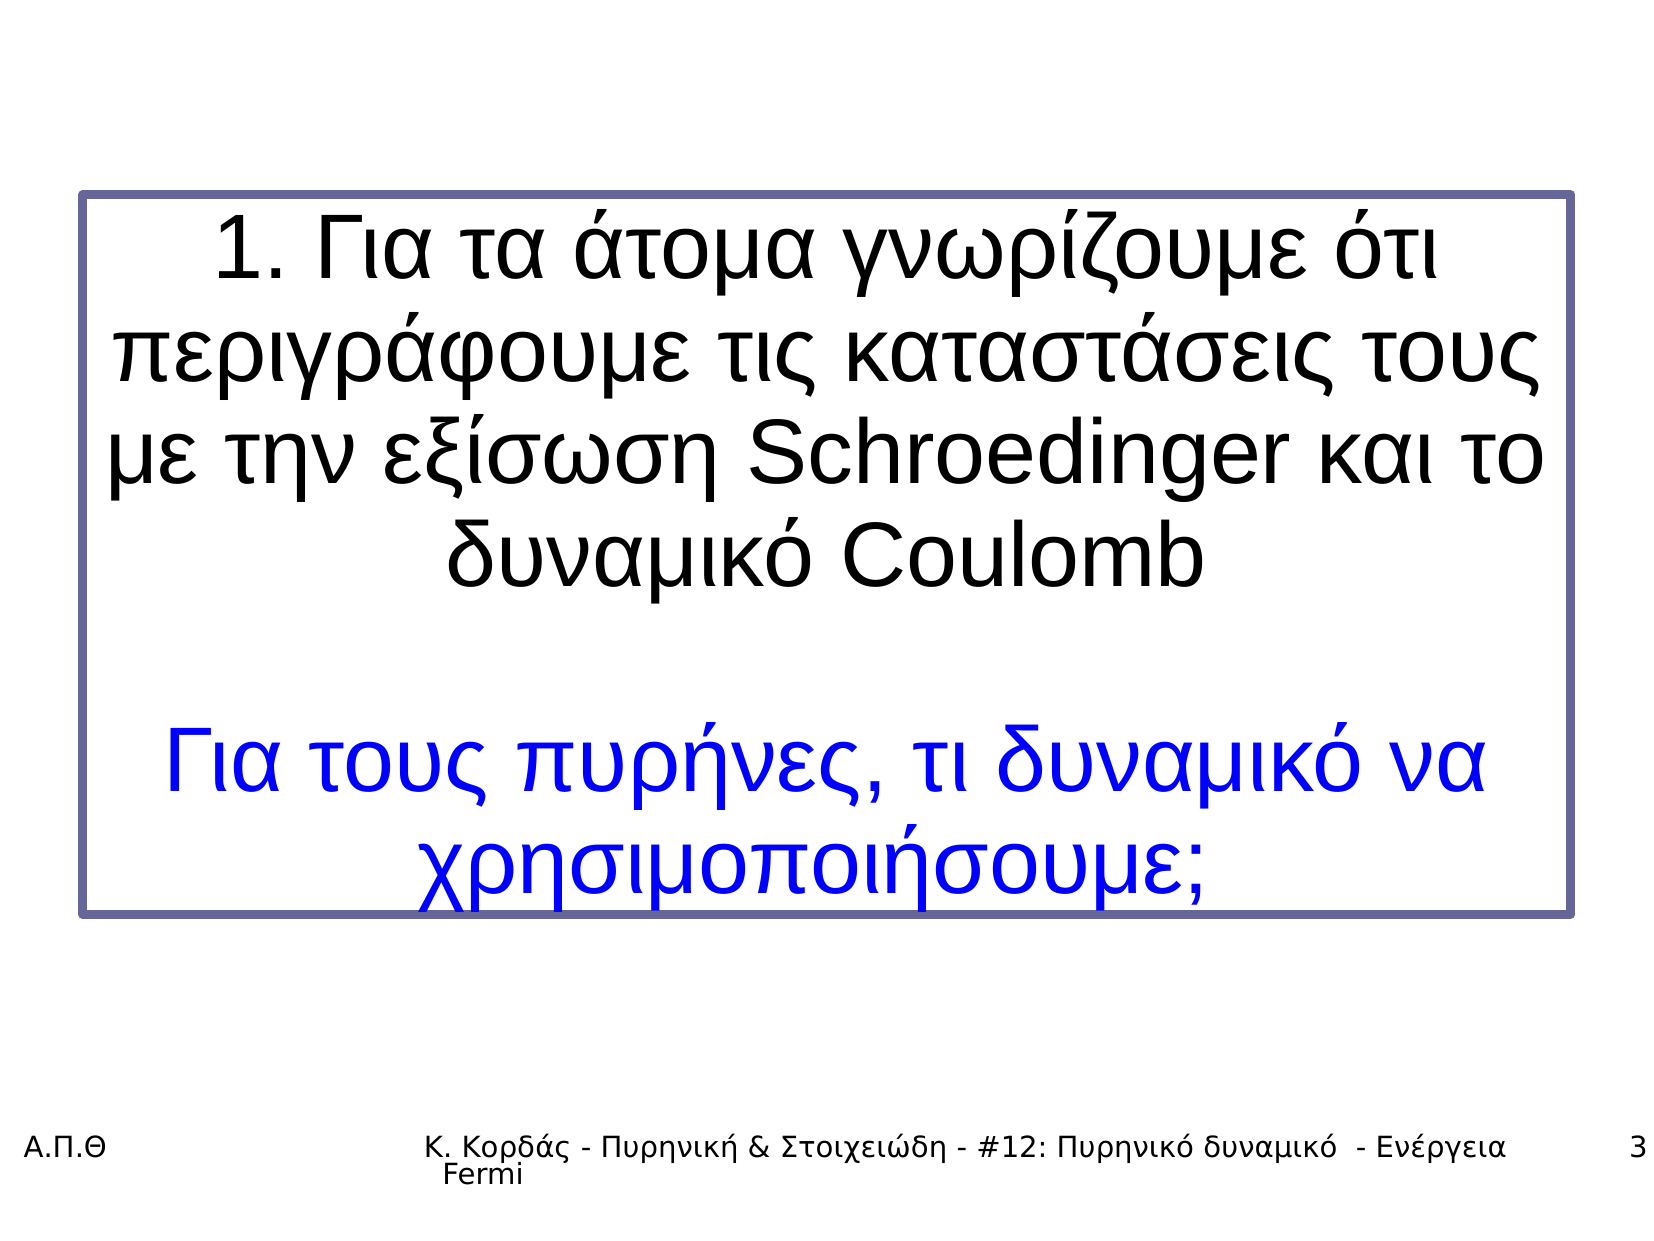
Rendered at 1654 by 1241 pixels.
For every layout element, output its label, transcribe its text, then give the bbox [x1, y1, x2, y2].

title 1. Για τα άτομα γνωρίζουμε ότι περιγράφουμε τις καταστάσεις τους με την εξίσωση Schroedinger και το δυναμικό Coulomb Για τους πυρήνες, τι δυναμικό να χρησιμοποιήσουμε; [82, 194, 1571, 915]
